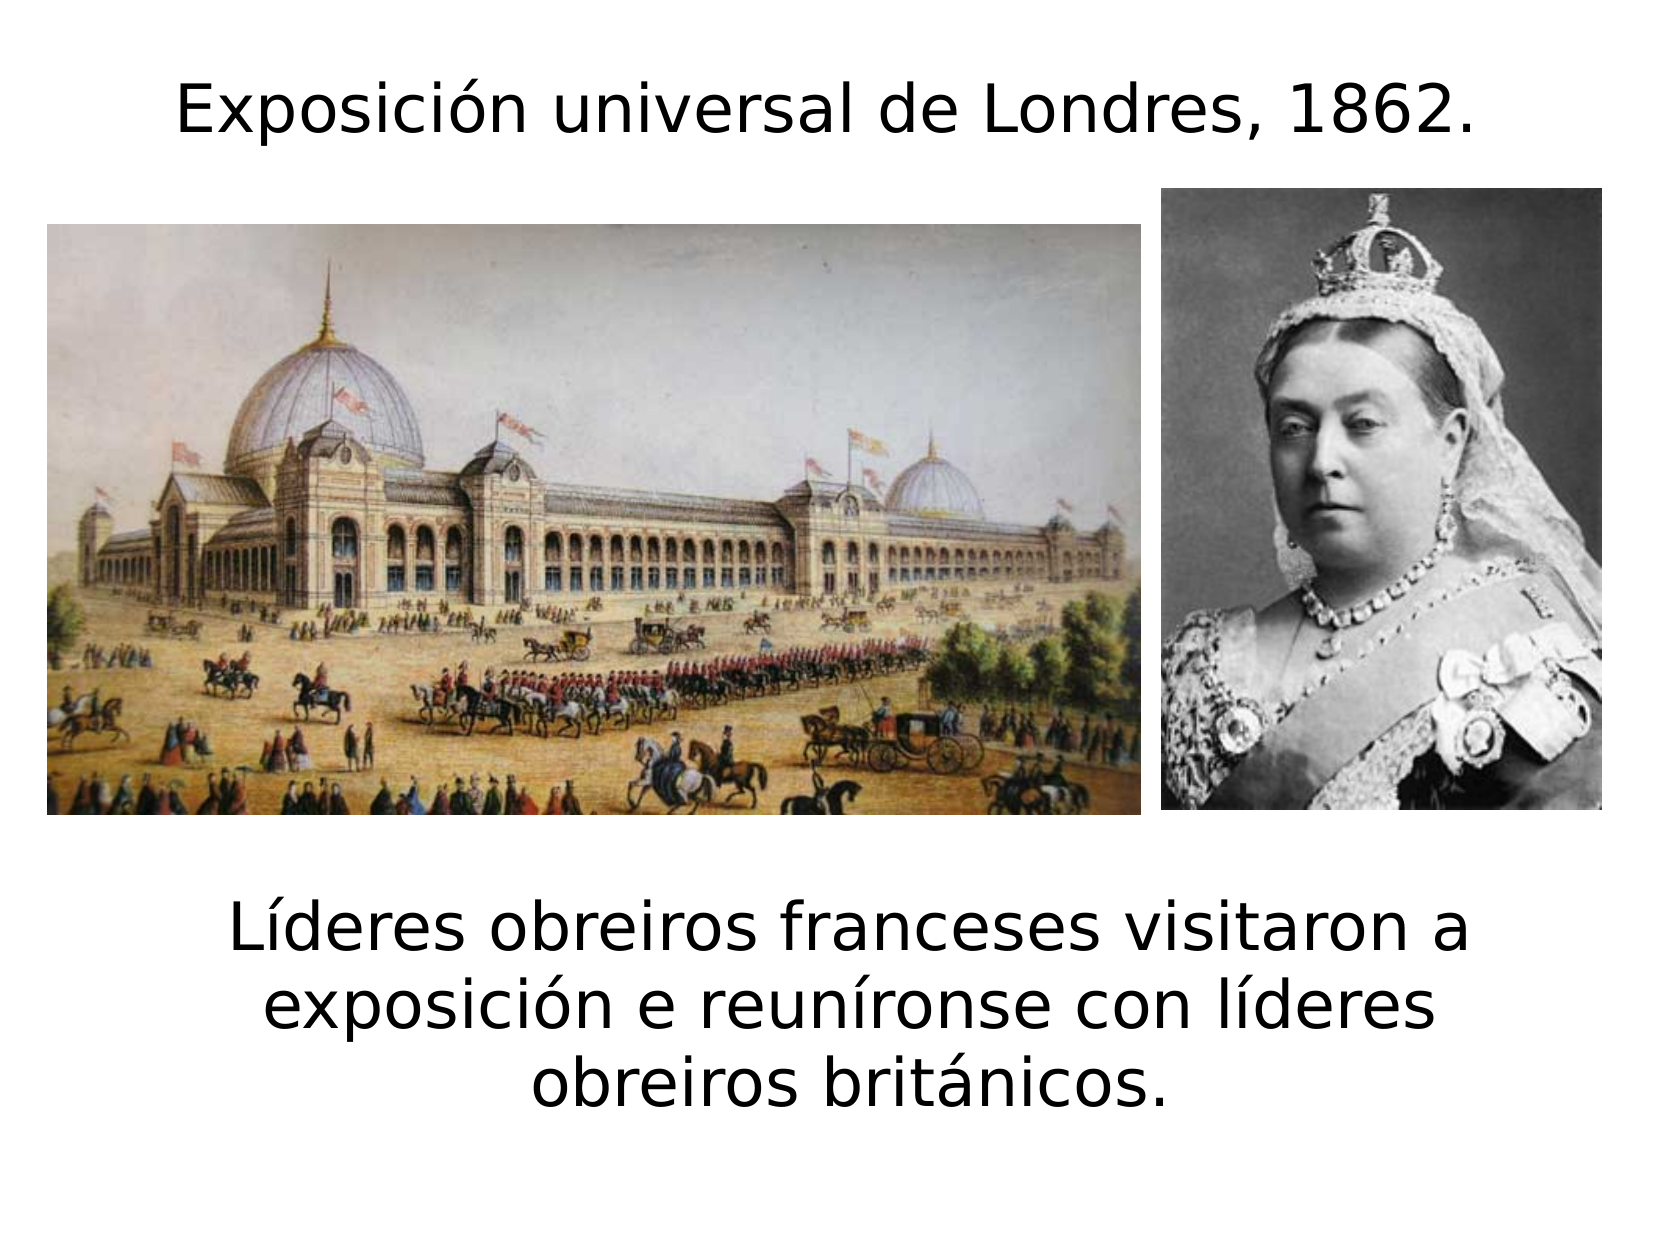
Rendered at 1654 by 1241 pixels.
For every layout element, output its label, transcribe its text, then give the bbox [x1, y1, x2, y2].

picture [1161, 188, 1602, 810]
subtitle Exposición universal de Londres, 1862. [129, 70, 1524, 149]
text_box Líderes obreiros franceses visitaron a exposición e reuníronse con líderes obreiros británicos. [153, 888, 1548, 1123]
picture [47, 224, 1141, 815]
